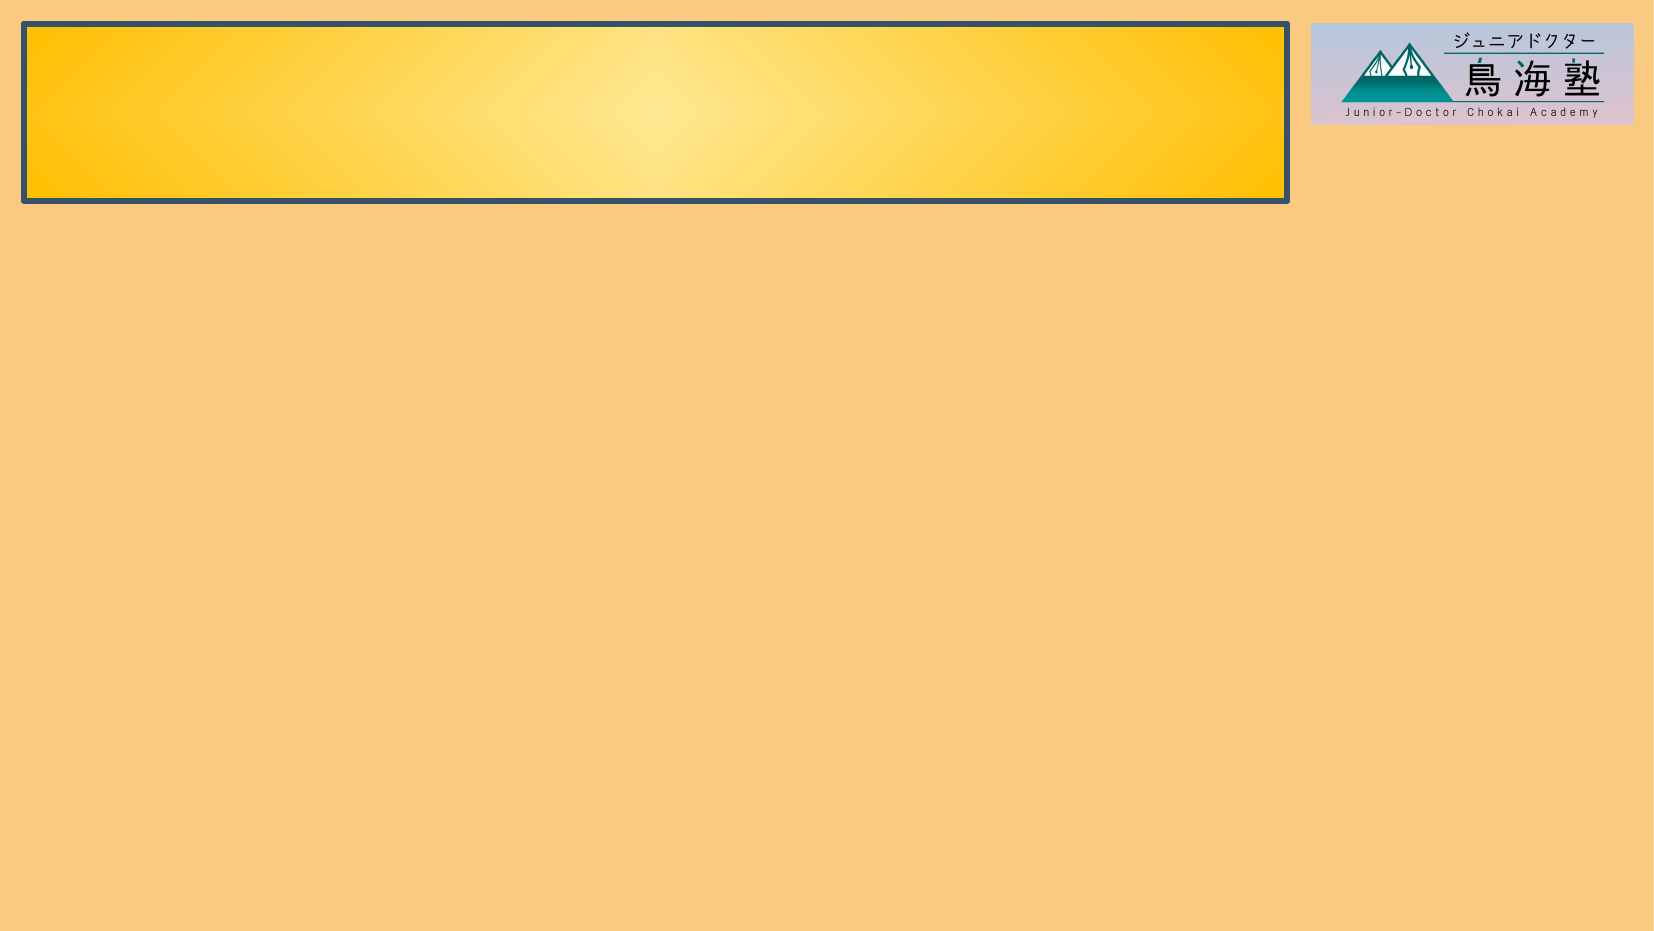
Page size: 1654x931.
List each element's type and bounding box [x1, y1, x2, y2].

picture [1311, 23, 1634, 125]
